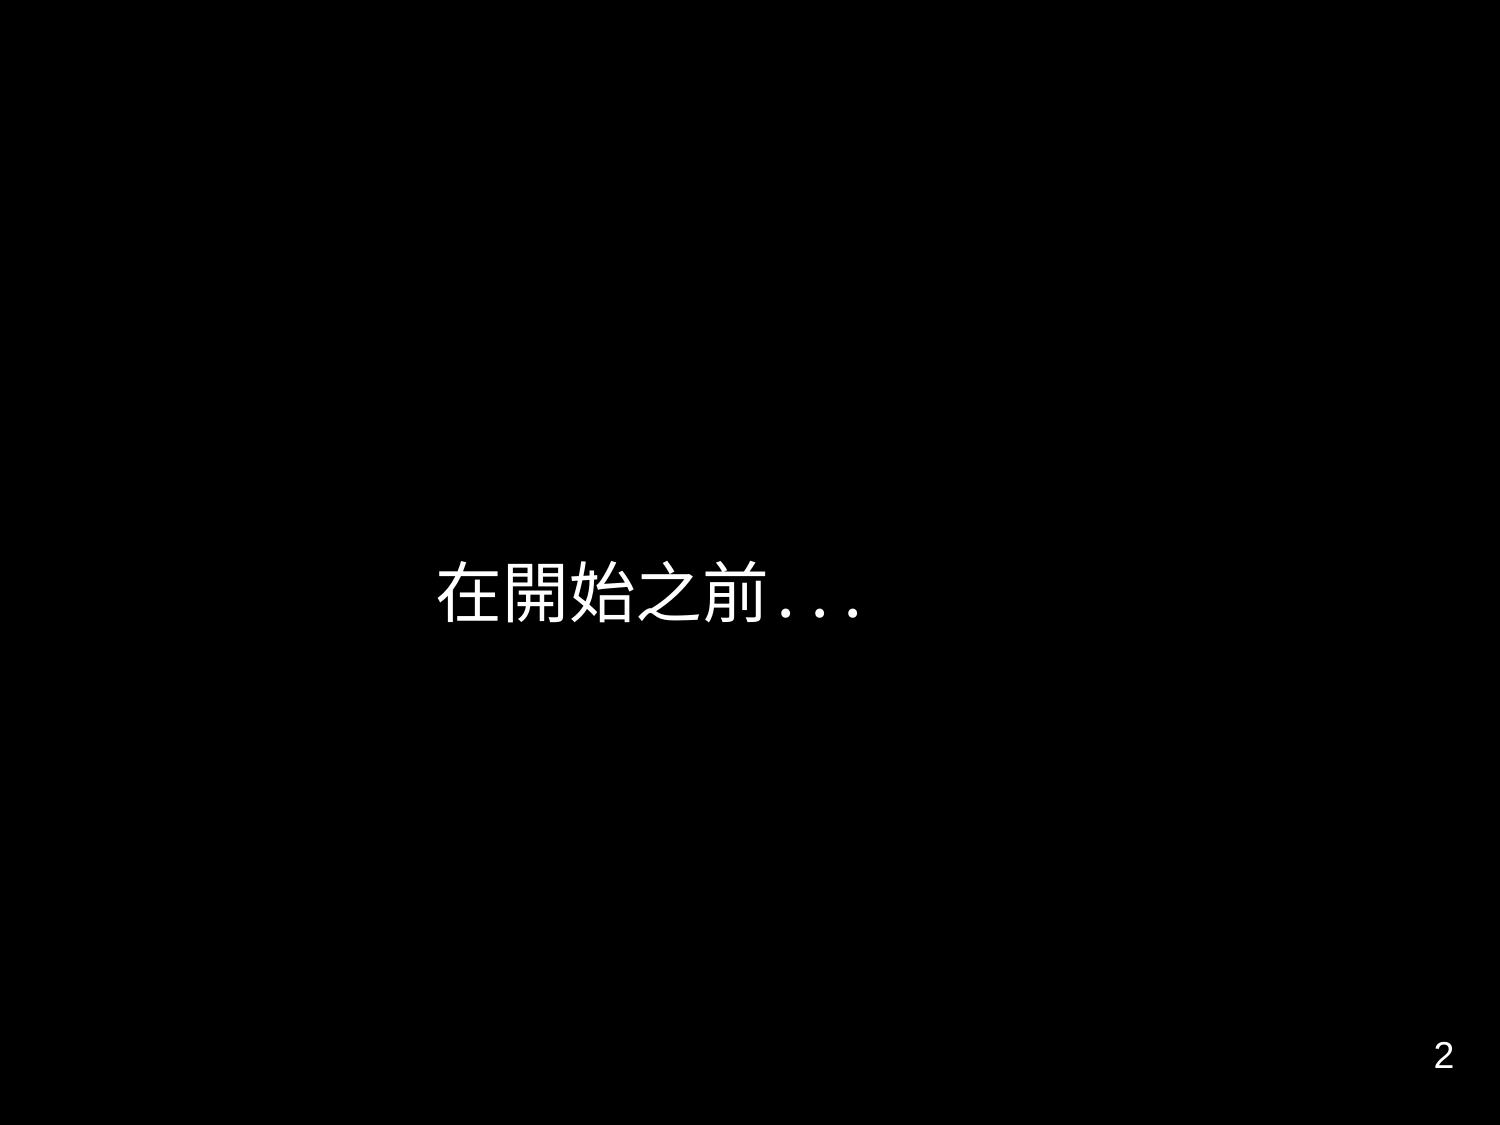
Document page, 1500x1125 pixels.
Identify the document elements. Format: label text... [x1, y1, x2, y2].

text_box 在開始之前...來臨。 [118, 354, 1388, 827]
